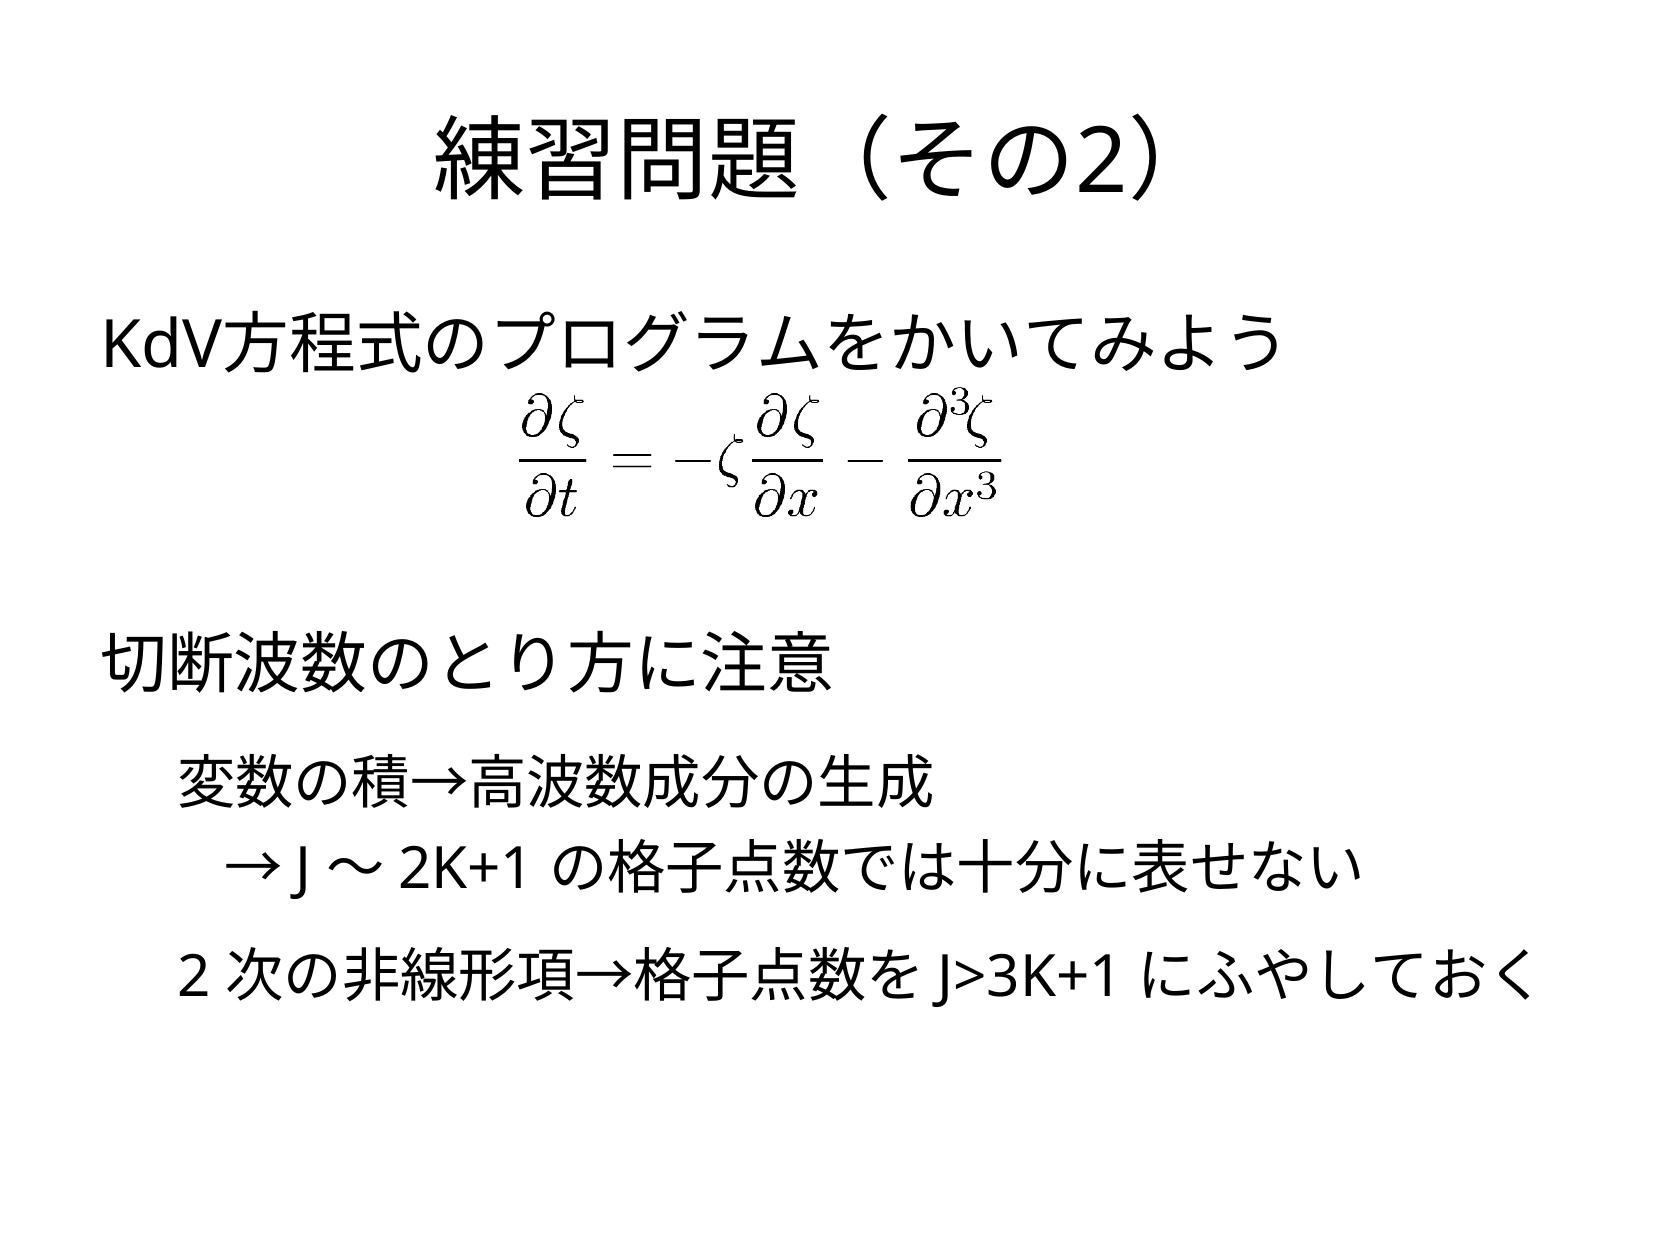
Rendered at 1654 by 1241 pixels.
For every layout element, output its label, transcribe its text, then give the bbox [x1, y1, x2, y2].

list KdV方程式のプログラムをかいてみよう 切断波数のとり方に注意 変数の積→高波数成分の生成 → J 〜 2K+1 の格子点数では十分に表せない 2 次の非線形項→格子点数を J>3K+1 にふやしておく [82, 290, 1571, 1094]
title 練習問題（その2） [82, 56, 1571, 250]
picture [514, 383, 1004, 519]
